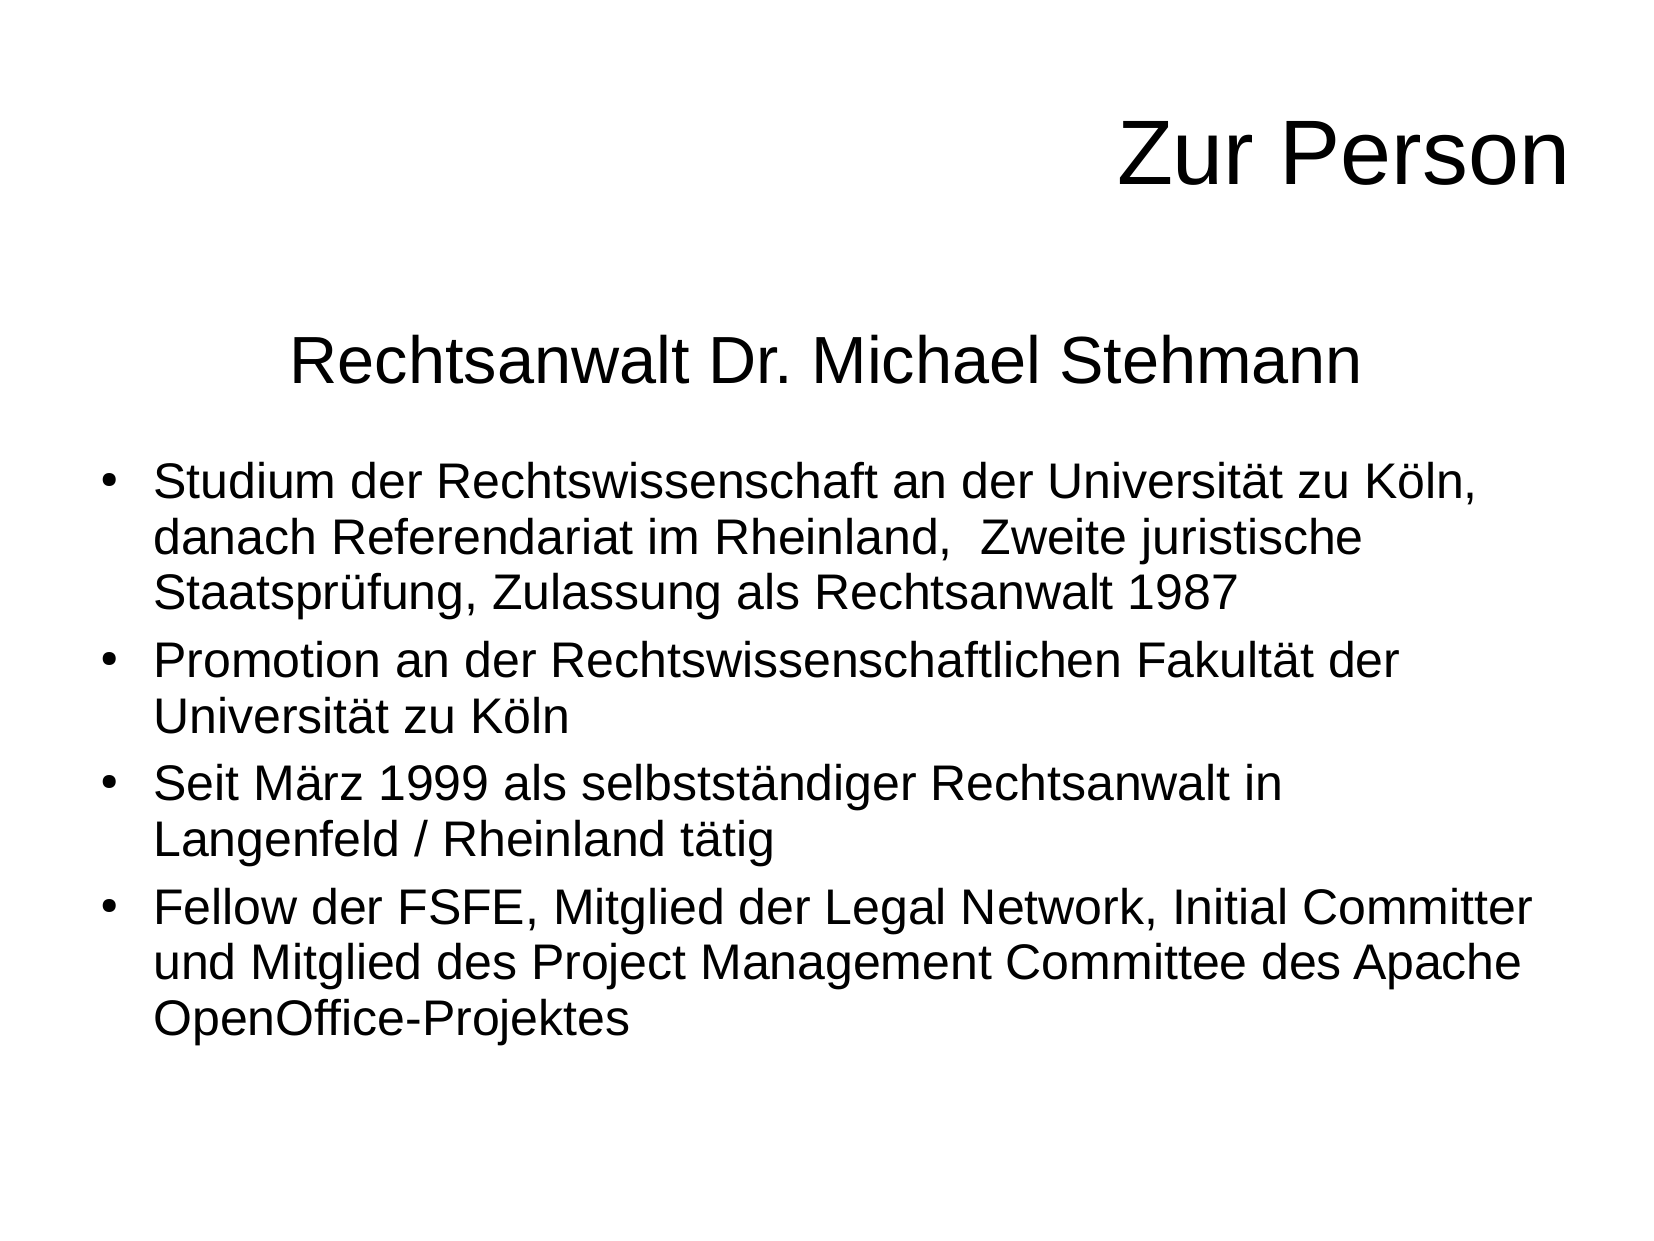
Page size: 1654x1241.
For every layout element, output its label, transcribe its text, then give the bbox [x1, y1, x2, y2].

title Zur Person [82, 49, 1571, 257]
subtitle Rechtsanwalt Dr. Michael Stehmann Studium der Rechtswissenschaft an der Universität zu Köln, danach Referendariat im Rheinland, Zweite juristische Staatsprüfung, Zulassung als Rechtsanwalt 1987 Promotion an der Rechtswissenschaftlichen Fakultät der Universität zu Köln Seit März 1999 als selbstständiger Rechtsanwalt in Langenfeld / Rheinland tätig Fellow der FSFE, Mitglied der Legal Network, Initial Committer und Mitglied des Project Management Committee des Apache OpenOffice-Projektes [82, 290, 1571, 1109]
